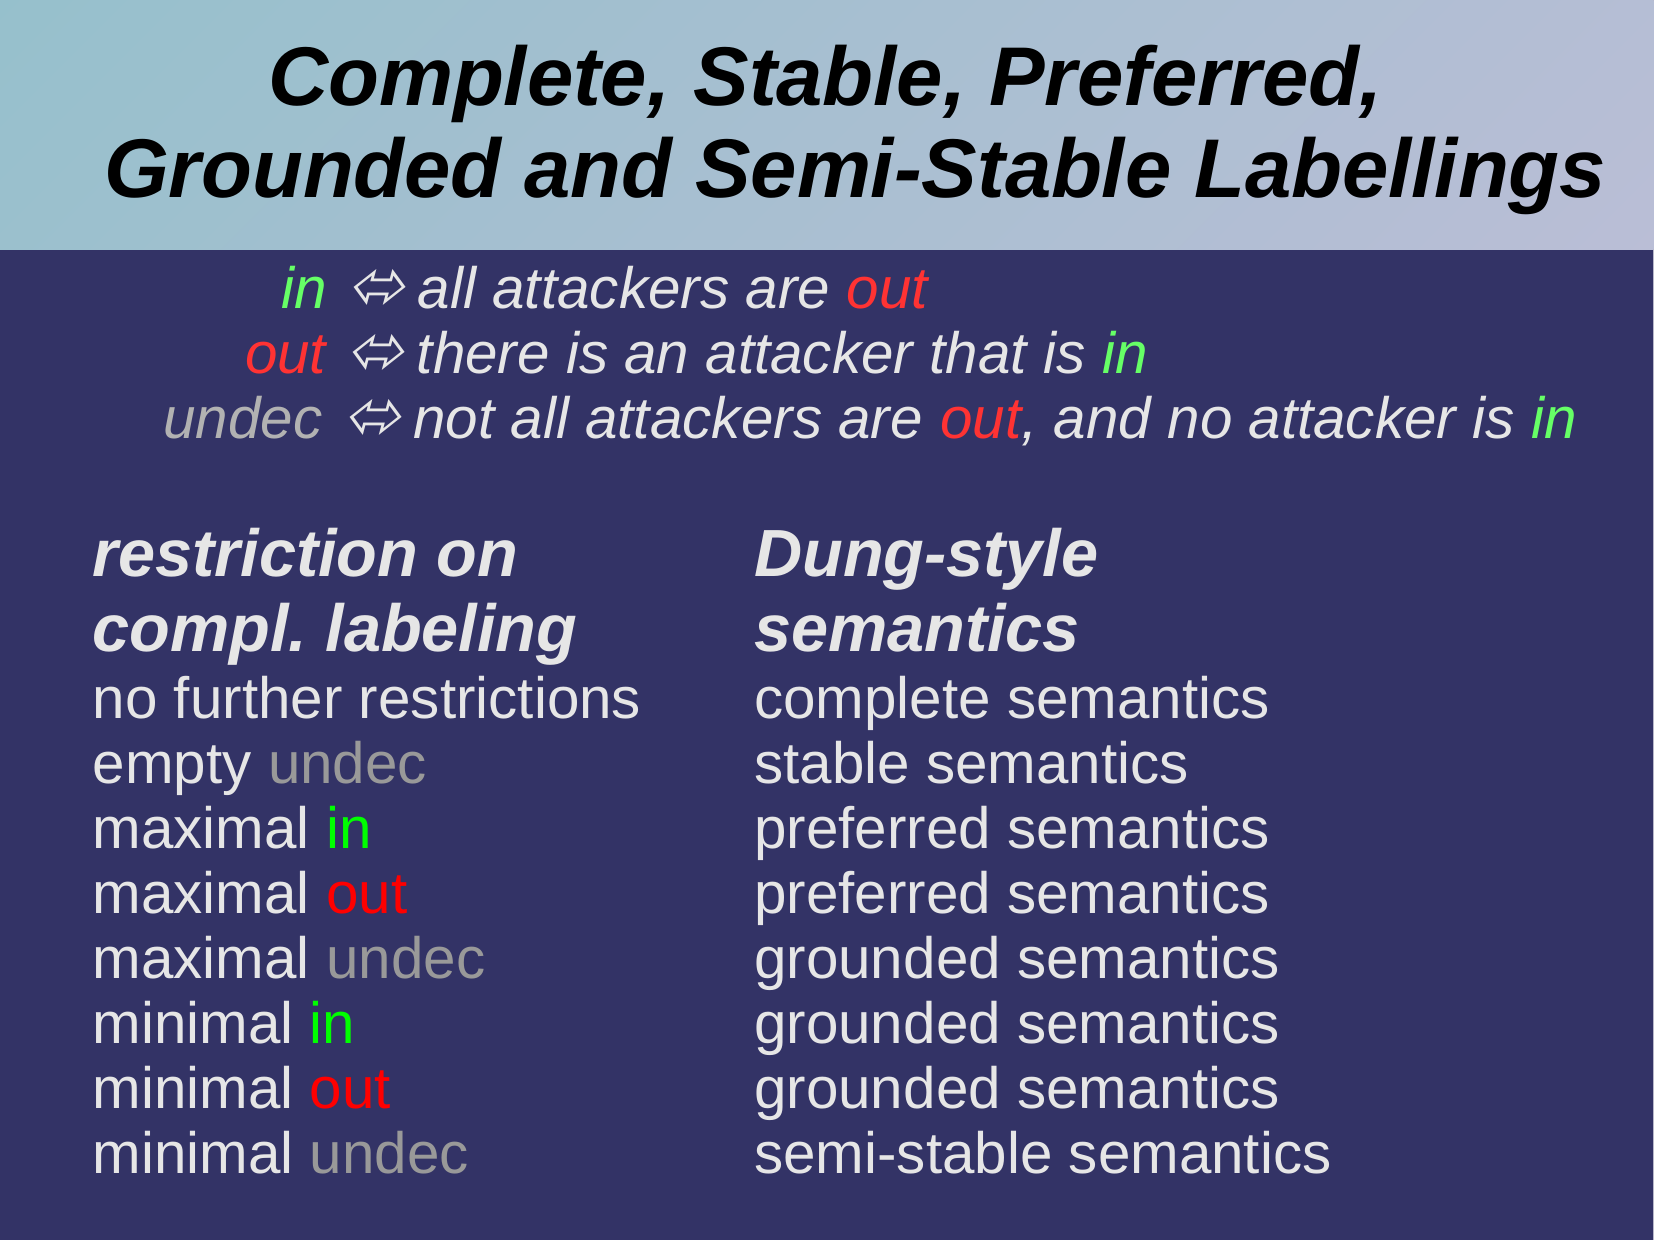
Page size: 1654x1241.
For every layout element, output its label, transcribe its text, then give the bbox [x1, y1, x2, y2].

list in  all attackers are out out  there is an attacker that is in undec  not all attackers are out, and no attacker is in restriction on Dung-style compl. labeling semantics no further restrictions complete semantics empty undec stable semantics maximal in preferred semantics maximal out preferred semantics maximal undec grounded semantics minimal in grounded semantics minimal out grounded semantics minimal undec semi-stable semantics [80, 255, 1620, 1186]
title Complete, Stable, Preferred, Grounded and Semi-Stable Labellings [1, 0, 1651, 263]
